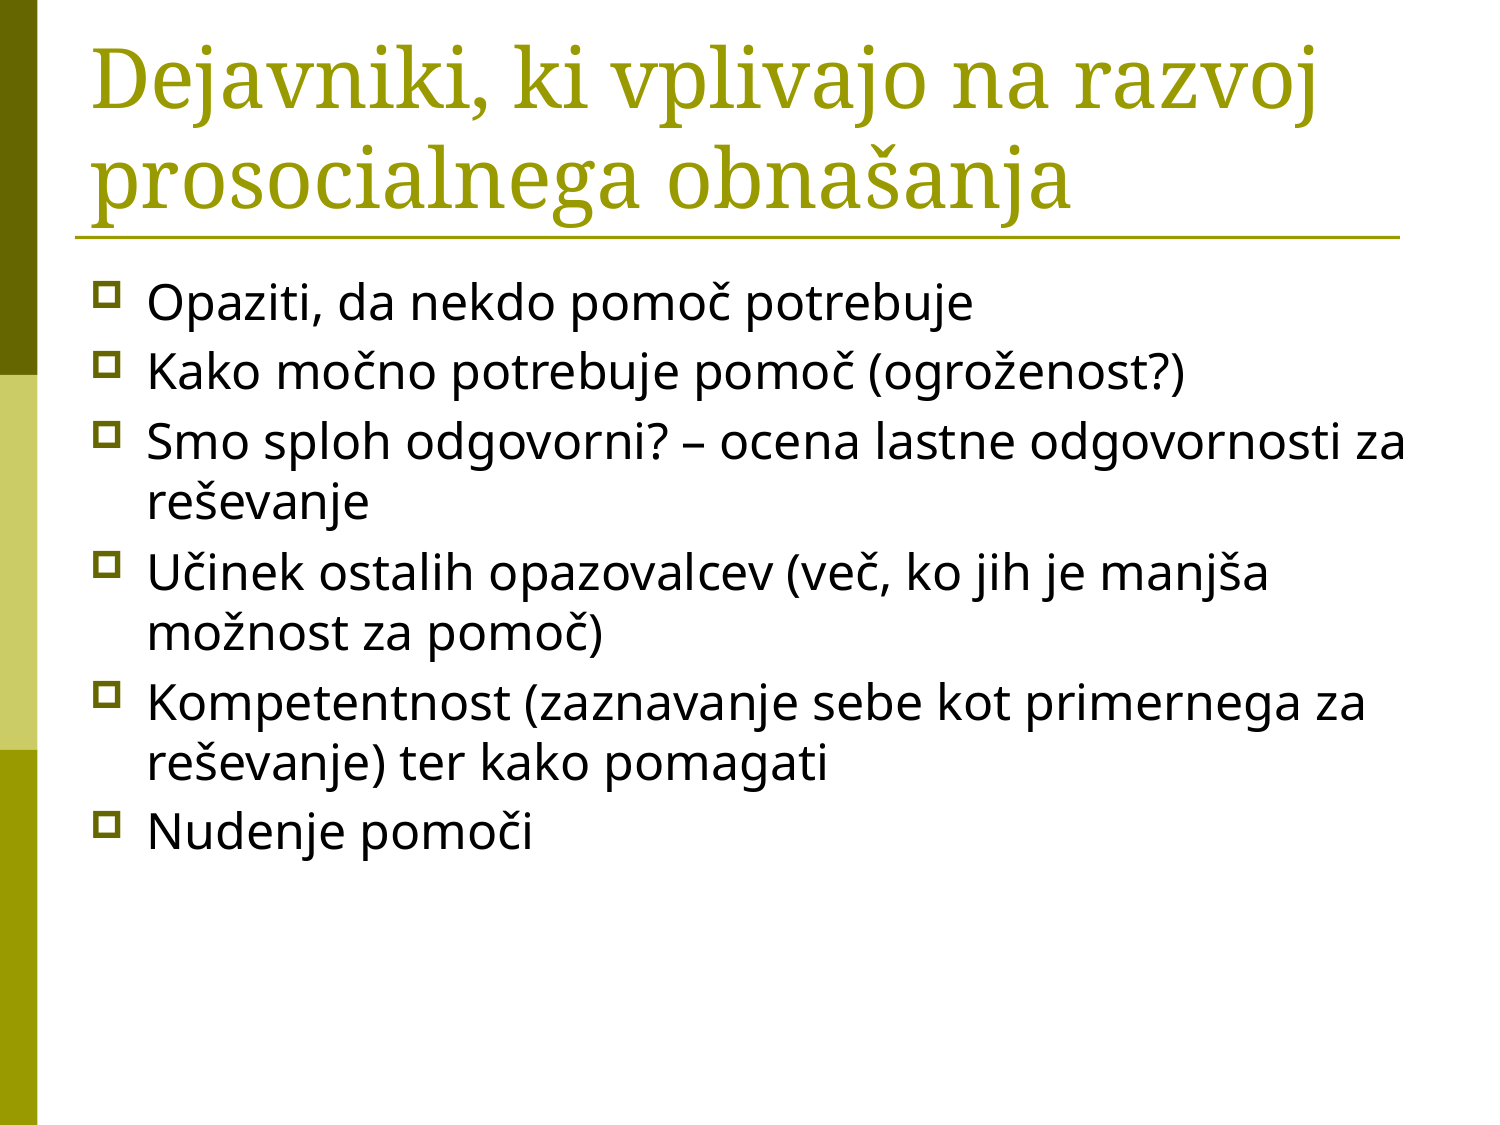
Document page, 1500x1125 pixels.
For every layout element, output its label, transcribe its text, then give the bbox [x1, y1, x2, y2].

list Opaziti, da nekdo pomoč potrebuje Kako močno potrebuje pomoč (ogroženost?) Smo sploh odgovorni? – ocena lastne odgovornosti za reševanje Učinek ostalih opazovalcev (več, ko jih je manjša možnost za pomoč) Kompetentnost (zaznavanje sebe kot primernega za reševanje) ter kako pomagati Nudenje pomoči [75, 262, 1425, 1006]
title Dejavniki, ki vplivajo na razvoj prosocialnega obnašanja [75, 45, 1425, 233]
